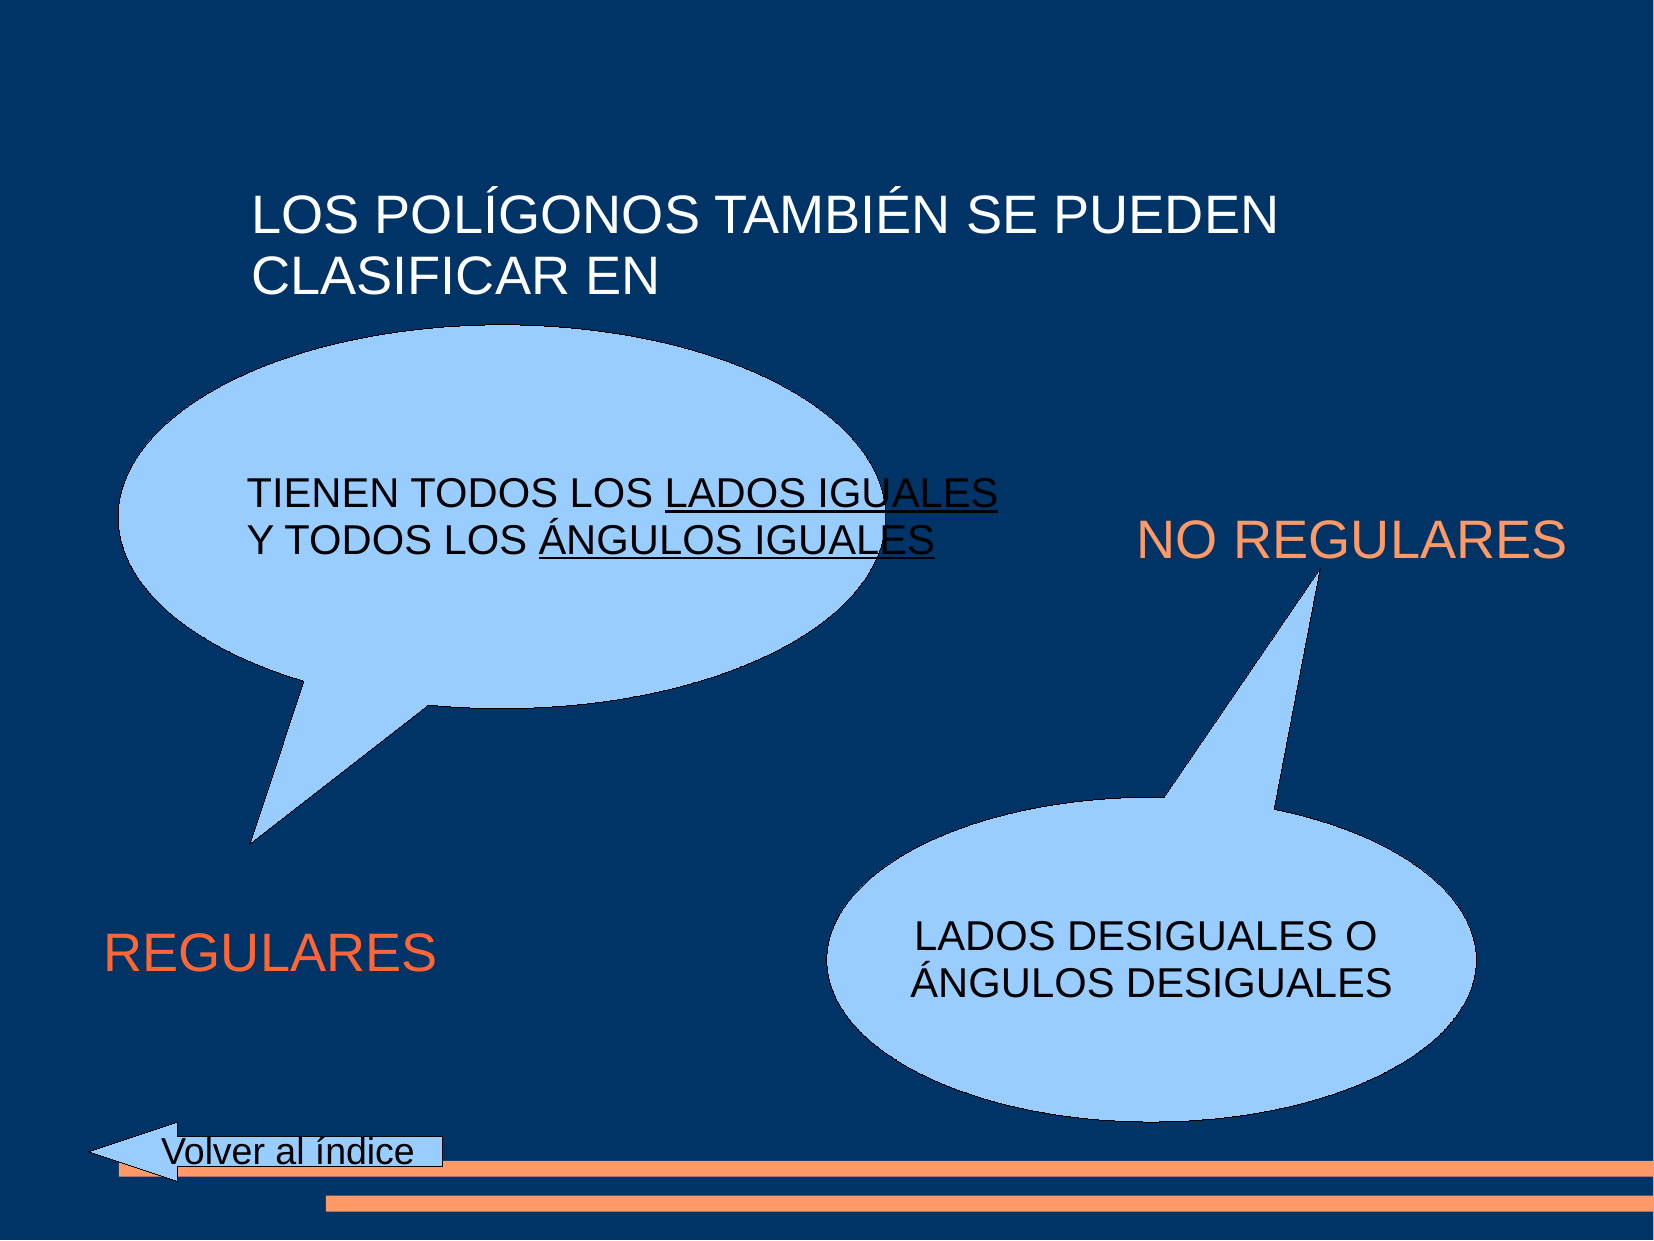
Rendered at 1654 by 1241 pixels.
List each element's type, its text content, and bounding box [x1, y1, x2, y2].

text_box REGULARES [88, 915, 473, 991]
text_box LADOS DESIGUALES O ÁNGULOS DESIGUALES [826, 568, 1477, 1123]
text_box LOS POLÍGONOS TAMBIÉN SE PUEDEN CLASIFICAR EN [236, 177, 1388, 314]
text_box NO REGULARES [1122, 501, 1625, 578]
text_box Volver al índice [88, 1122, 443, 1182]
text_box TIENEN TODOS LOS LADOS IGUALES Y TODOS LOS ÁNGULOS IGUALES [118, 324, 886, 844]
